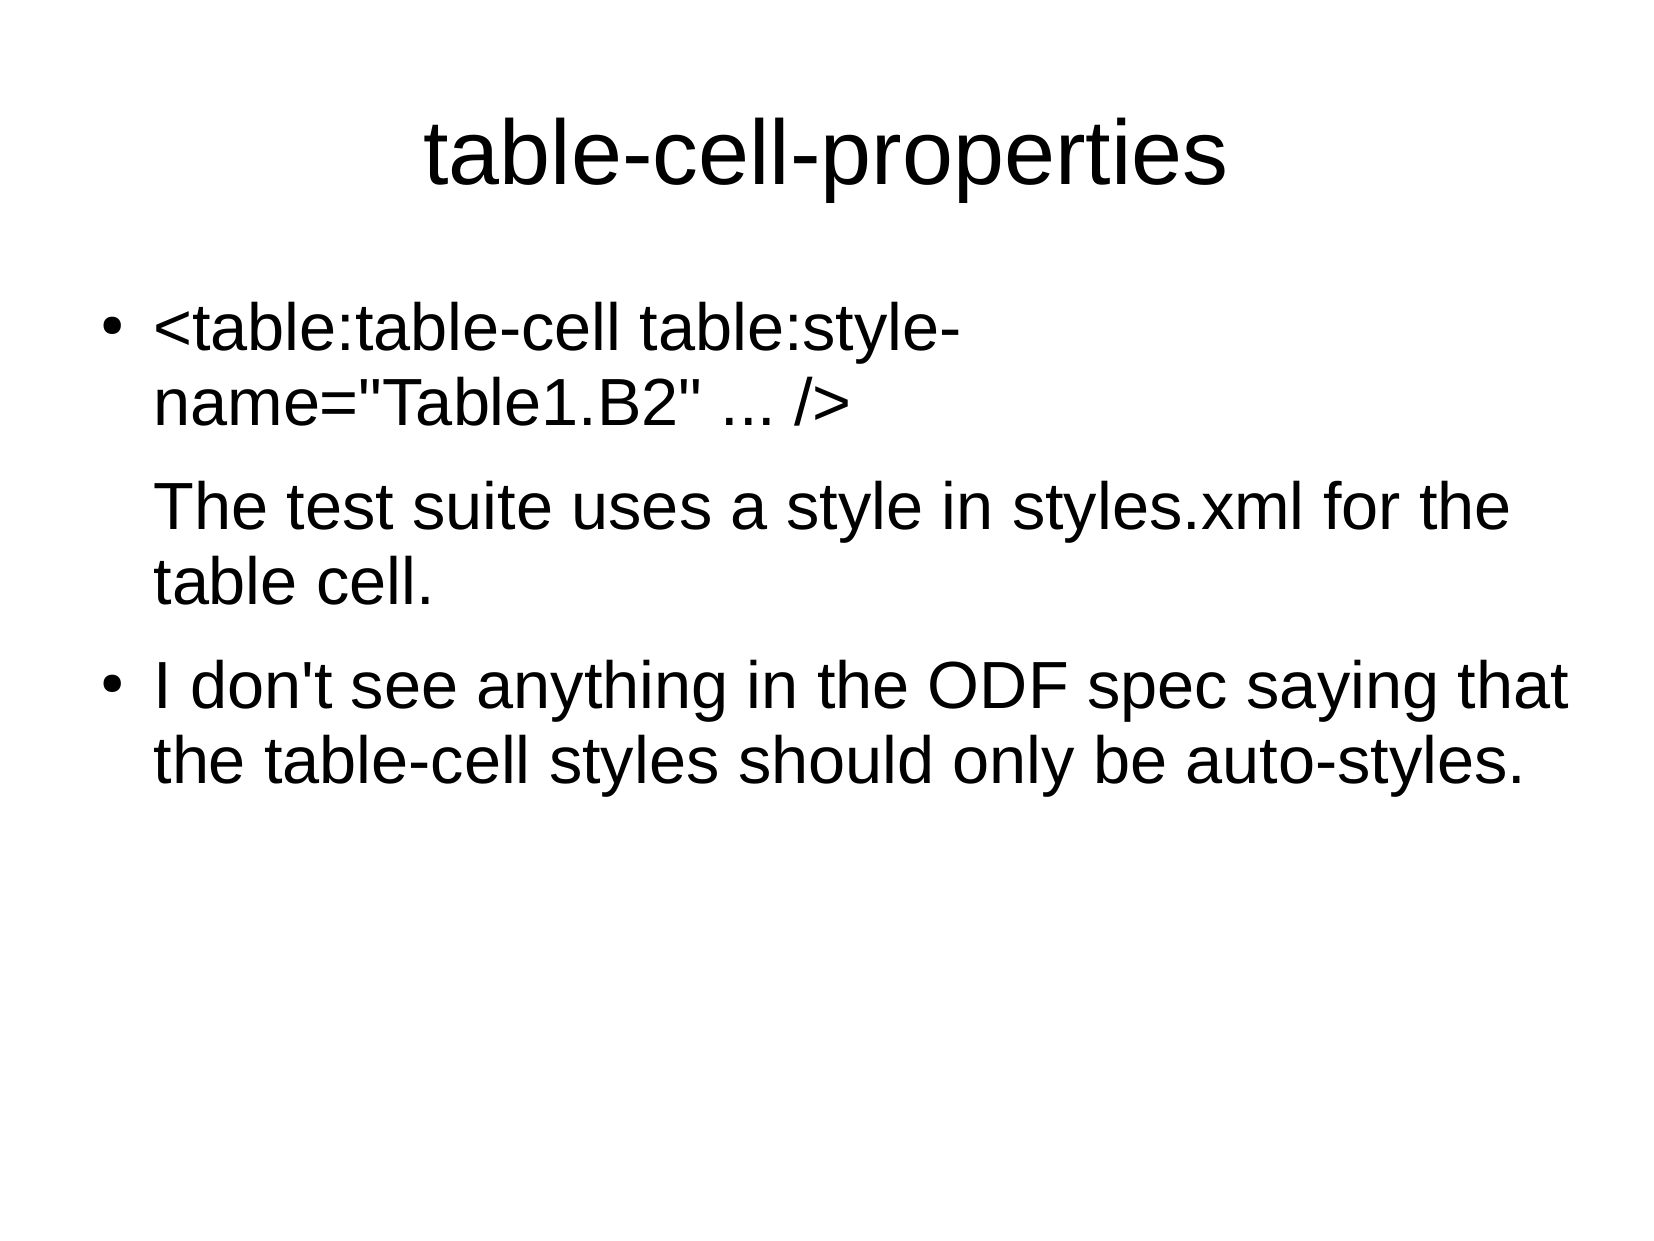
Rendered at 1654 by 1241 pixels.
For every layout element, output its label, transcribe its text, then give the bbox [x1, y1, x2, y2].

title table-cell-properties [82, 49, 1571, 257]
list <table:table-cell table:style-name="Table1.B2" ... /> The test suite uses a style in styles.xml for the table cell. I don't see anything in the ODF spec saying that the table-cell styles should only be auto-styles. [82, 290, 1571, 1010]
